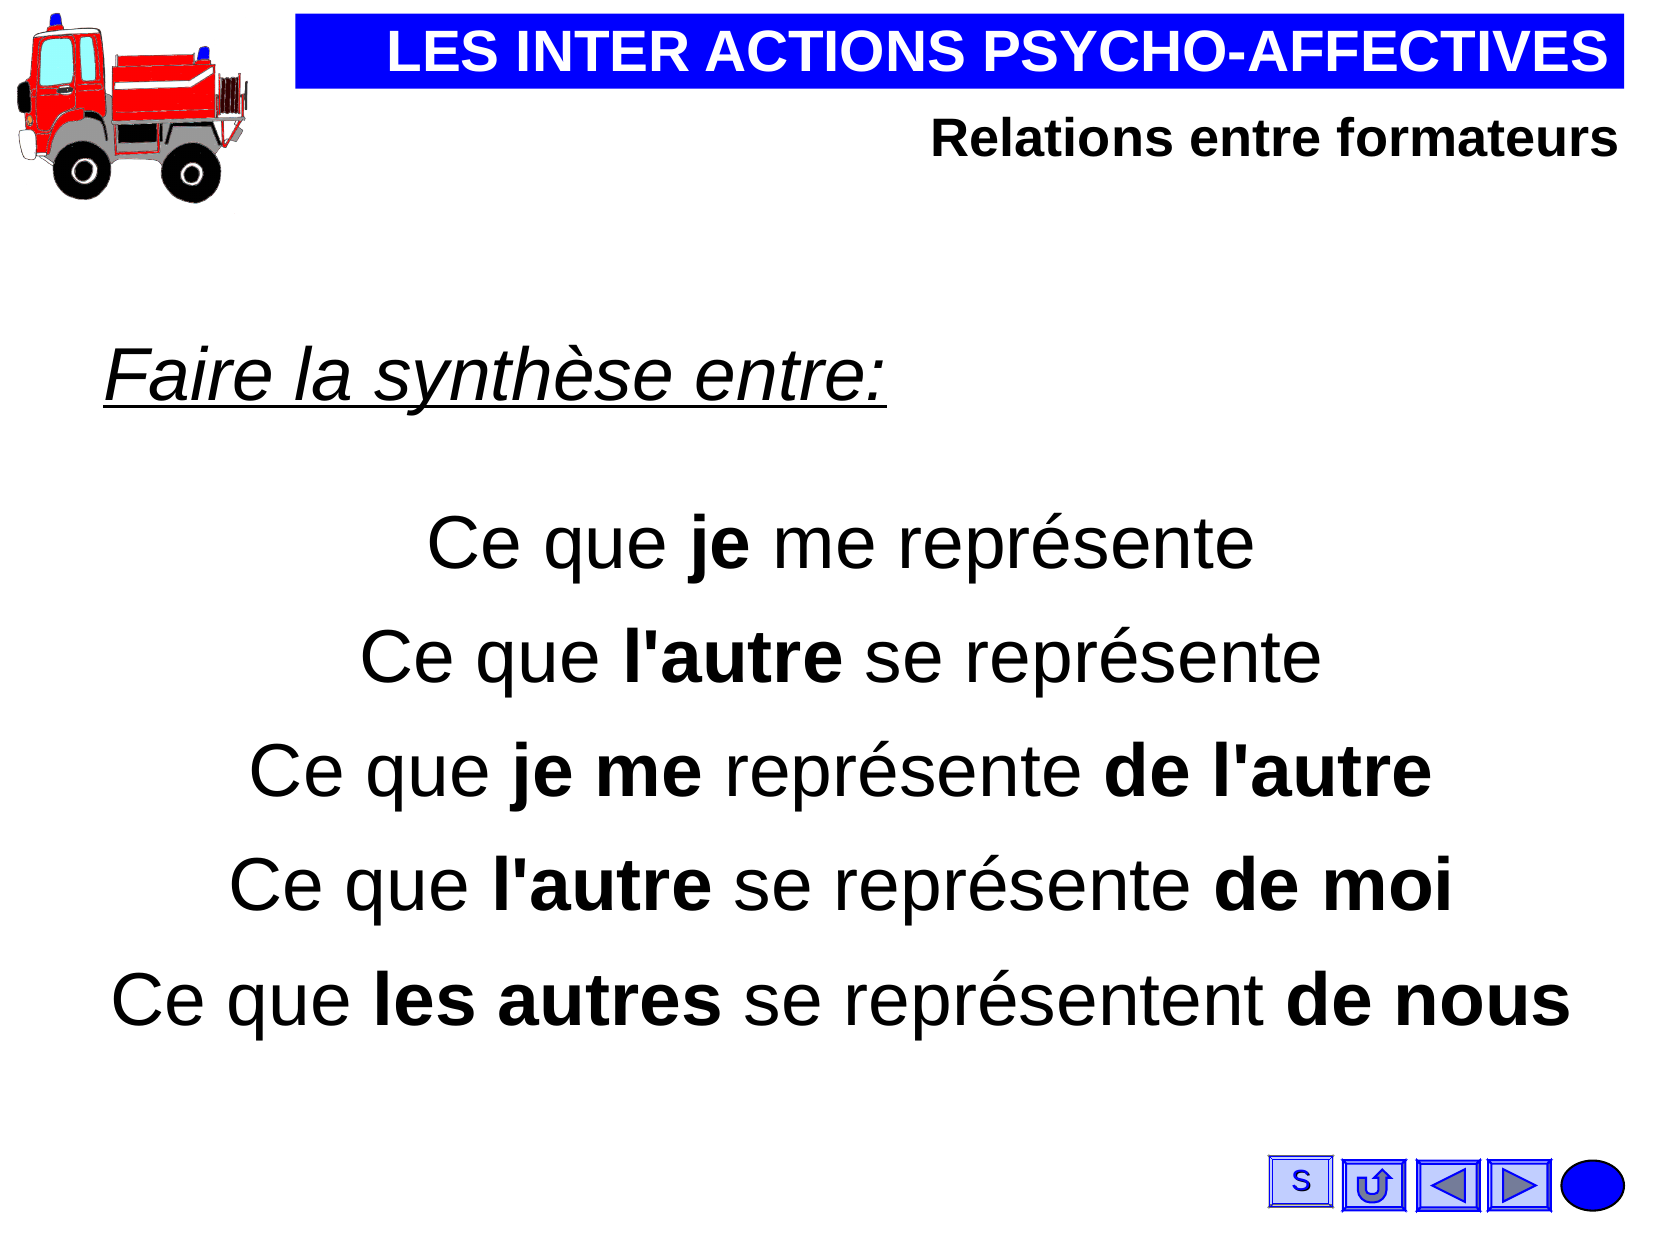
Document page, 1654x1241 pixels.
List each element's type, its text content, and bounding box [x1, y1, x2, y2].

picture [8, 8, 257, 216]
text_box Faire la synthèse entre: Ce que je me représente Ce que l'autre se représente Ce que je me représente de l'autre Ce que l'autre se représente de moi Ce que les autres se représentent de nous [88, 324, 1595, 1180]
text_box [1561, 1160, 1625, 1211]
text_box LES INTER ACTIONS PSYCHO-AFFECTIVES [295, 13, 1625, 89]
text_box Relations entre formateurs [915, 99, 1637, 176]
